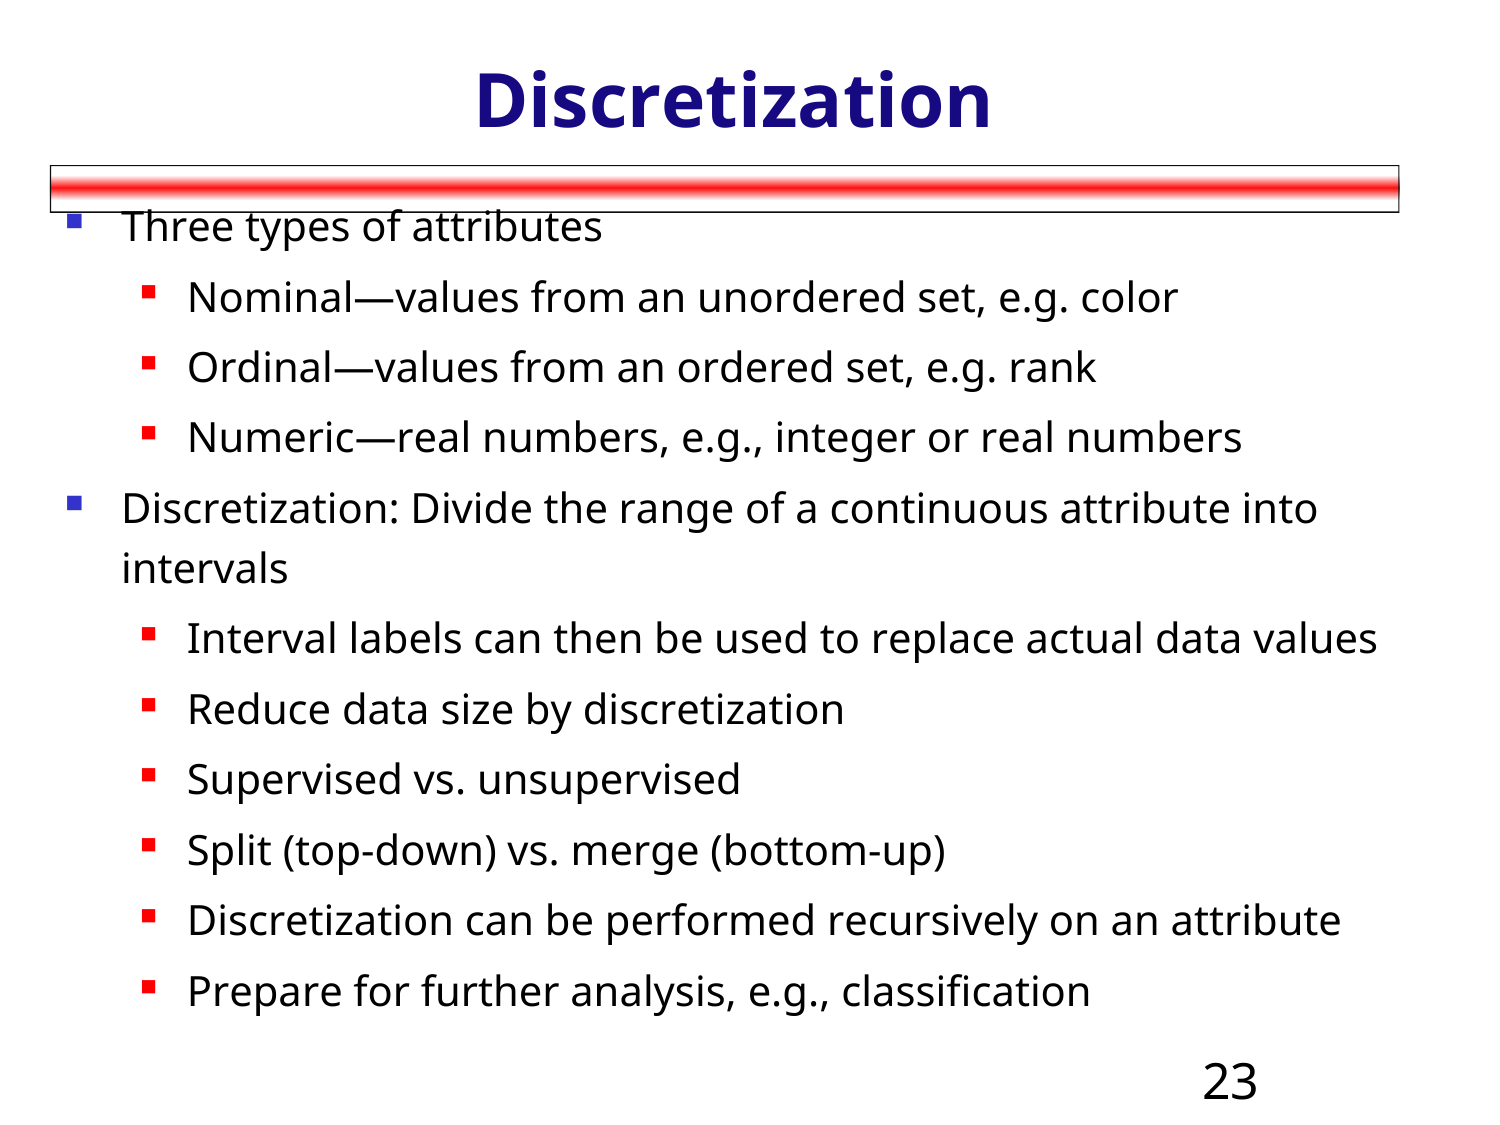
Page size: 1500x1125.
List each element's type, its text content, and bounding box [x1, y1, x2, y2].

text_box <number> [1187, 1062, 1500, 1125]
list Three types of attributes Nominal—values from an unordered set, e.g. color Ordinal—values from an ordered set, e.g. rank Numeric—real numbers, e.g., integer or real numbers Discretization: Divide the range of a continuous attribute into intervals Interval labels can then be used to replace actual data values Reduce data size by discretization Supervised vs. unsupervised Split (top-down) vs. merge (bottom-up) Discretization can be performed recursively on an attribute Prepare for further analysis, e.g., classification [50, 182, 1450, 1082]
title Discretization [24, 44, 1463, 150]
